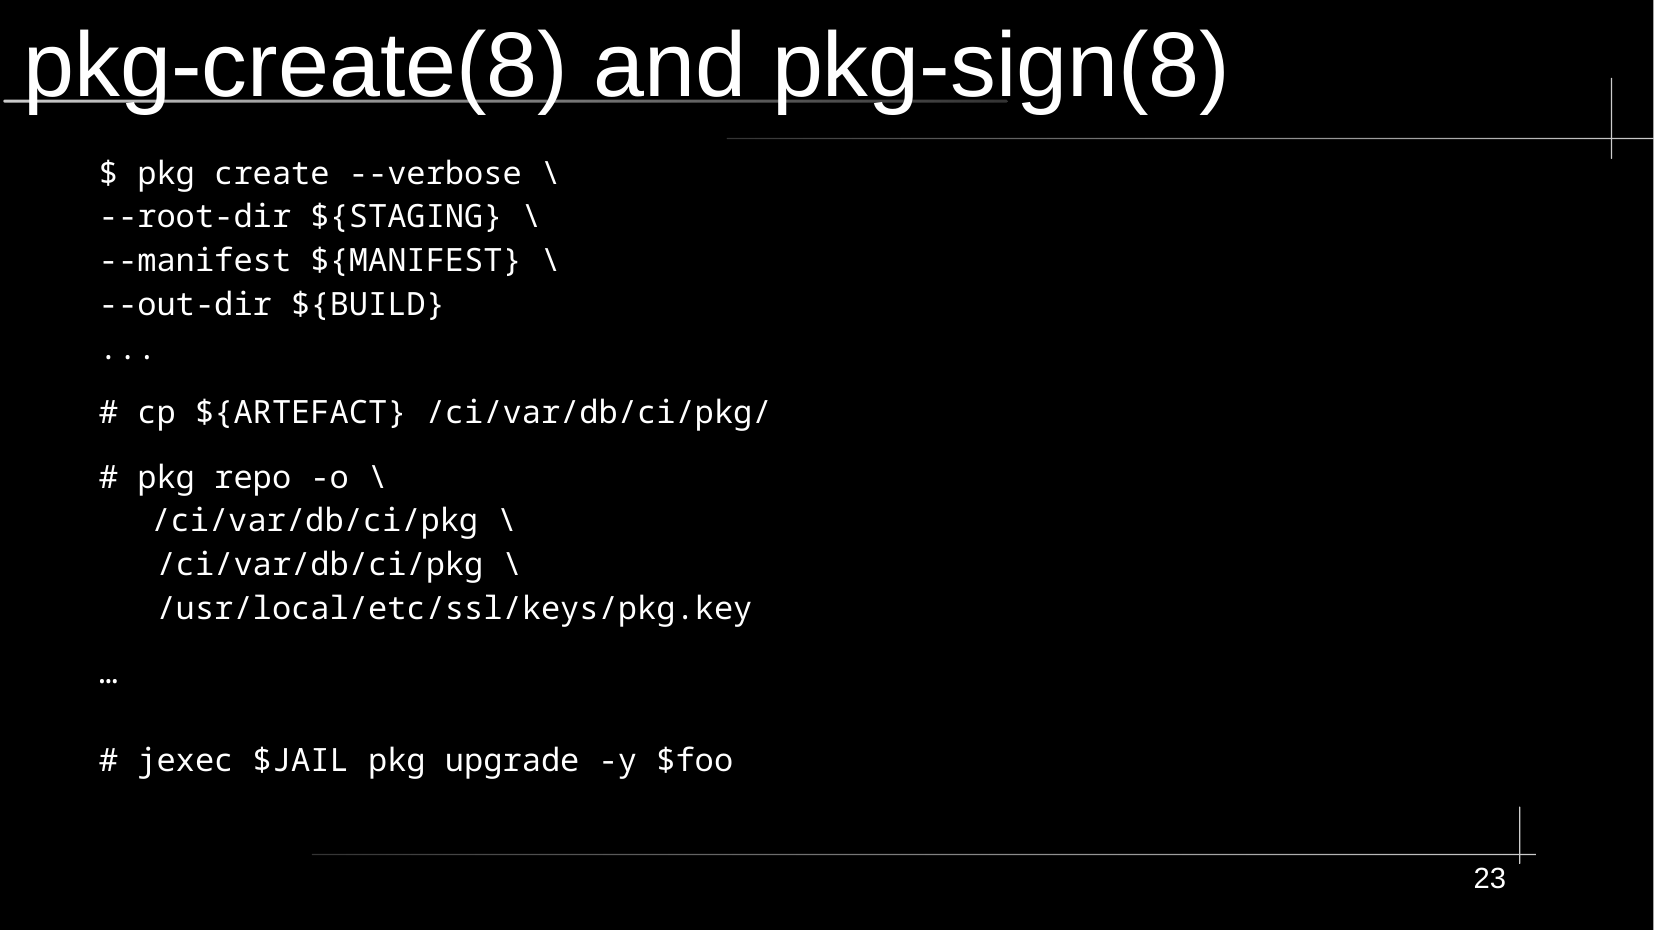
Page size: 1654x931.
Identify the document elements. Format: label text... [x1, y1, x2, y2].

title pkg-create(8) and pkg-sign(8) [23, 11, 1589, 119]
list $ pkg create --verbose \ --root-dir ${STAGING} \ --manifest ${MANIFEST} \ --out-dir ${BUILD} ... # cp ${ARTEFACT} /ci/var/db/ci/pkg/ # pkg repo -o \ /ci/var/db/ci/pkg \ /ci/var/db/ci/pkg \ /usr/local/etc/ssl/keys/pkg.key … # jexec $JAIL pkg upgrade -y $foo [49, 150, 1538, 826]
